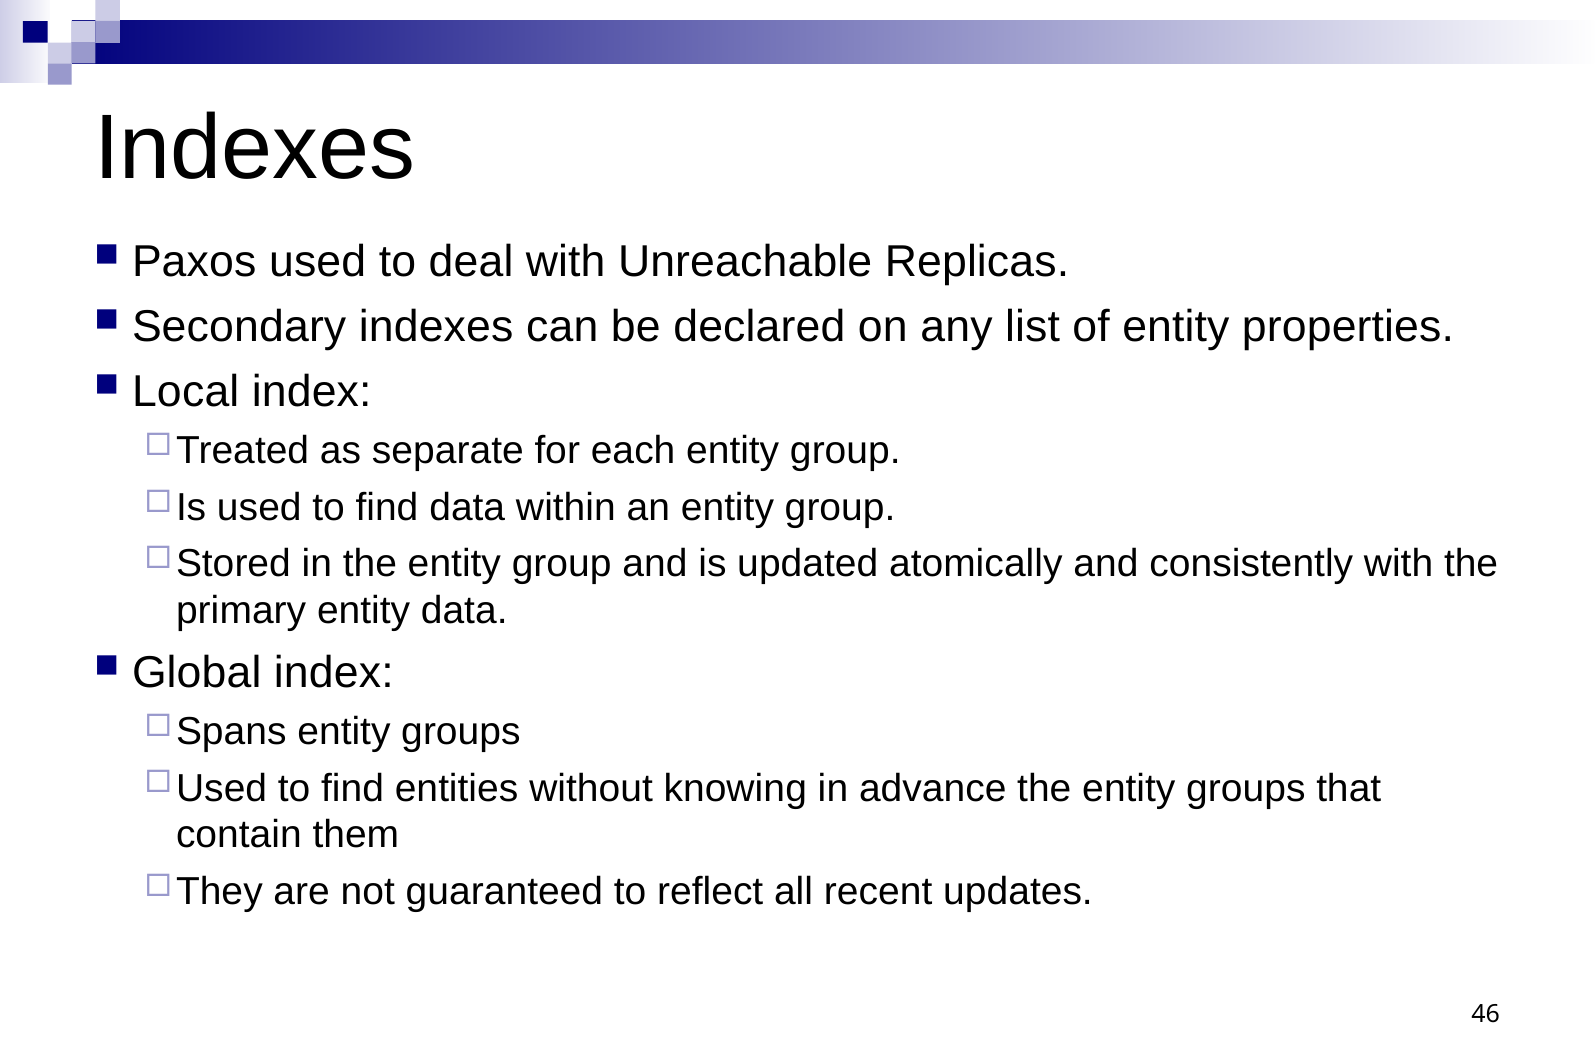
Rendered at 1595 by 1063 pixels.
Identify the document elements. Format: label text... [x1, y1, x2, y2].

title Indexes [79, 70, 1515, 213]
list Paxos used to deal with Unreachable Replicas. Secondary indexes can be declared on any list of entity properties. Local index: Treated as separate for each entity group. Is used to find data within an entity group. Stored in the entity group and is updated atomically and consistently with the primary entity data. Global index: Spans entity groups Used to find entities without knowing in advance the entity groups that contain them They are not guaranteed to reflect all recent updates. [79, 224, 1515, 926]
